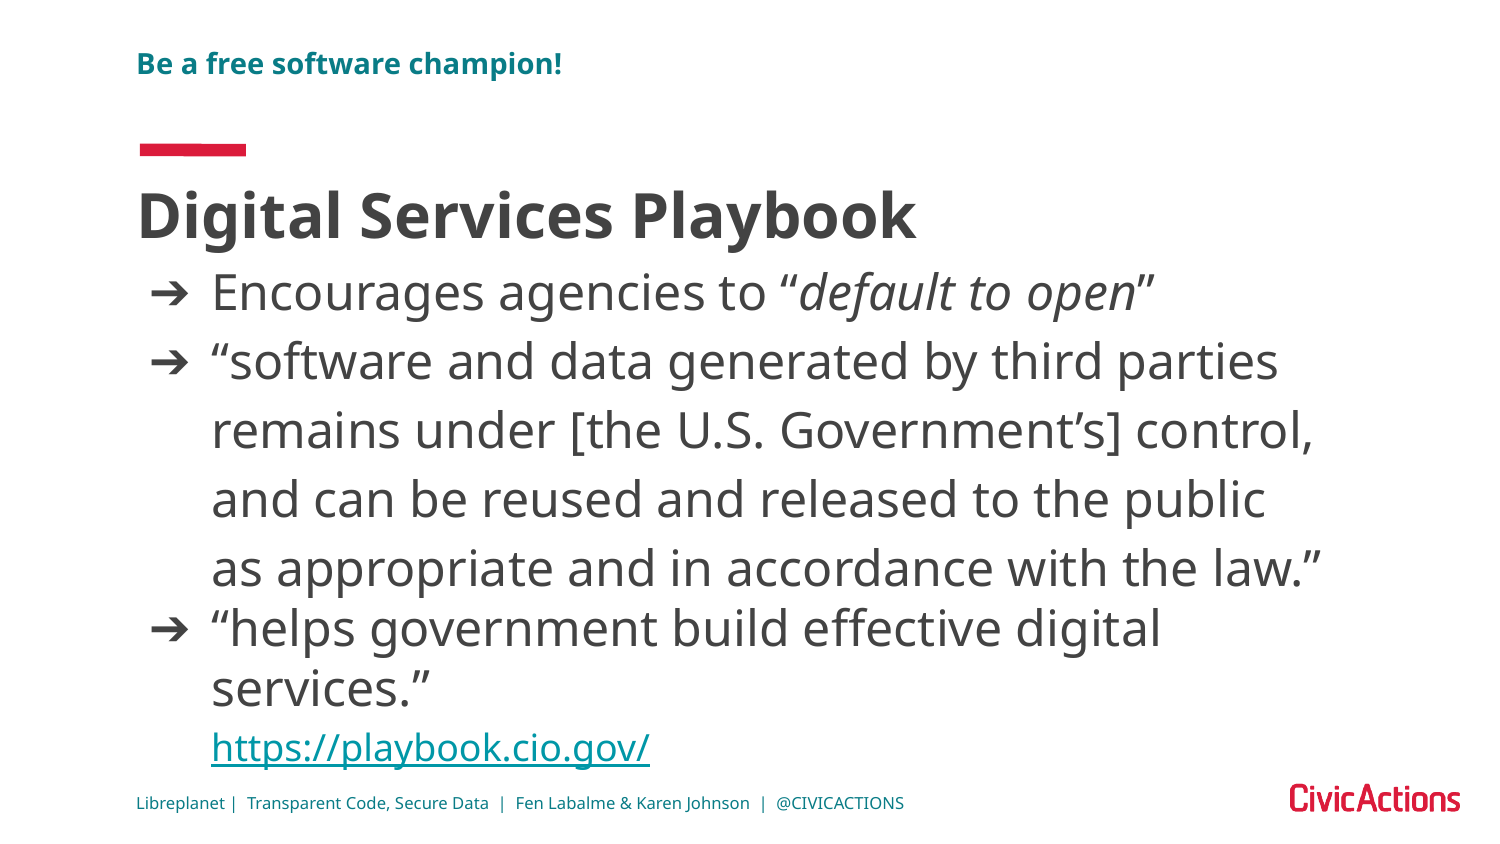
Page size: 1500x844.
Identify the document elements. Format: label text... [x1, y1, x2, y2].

text_box Libreplanet | Transparent Code, Secure Data | Fen Labalme & Karen Johnson | @CIVICACTIONS [121, 778, 1467, 817]
title Be a free software champion! [121, 30, 1375, 112]
list Digital Services Playbook Encourages agencies to “default to open” “software and data generated by third parties remains under [the U.S. Government’s] control, and can be reused and released to the public as appropriate and in accordance with the law.” “helps government build effective digital services.” https://playbook.cio.gov/ [121, 150, 1343, 778]
